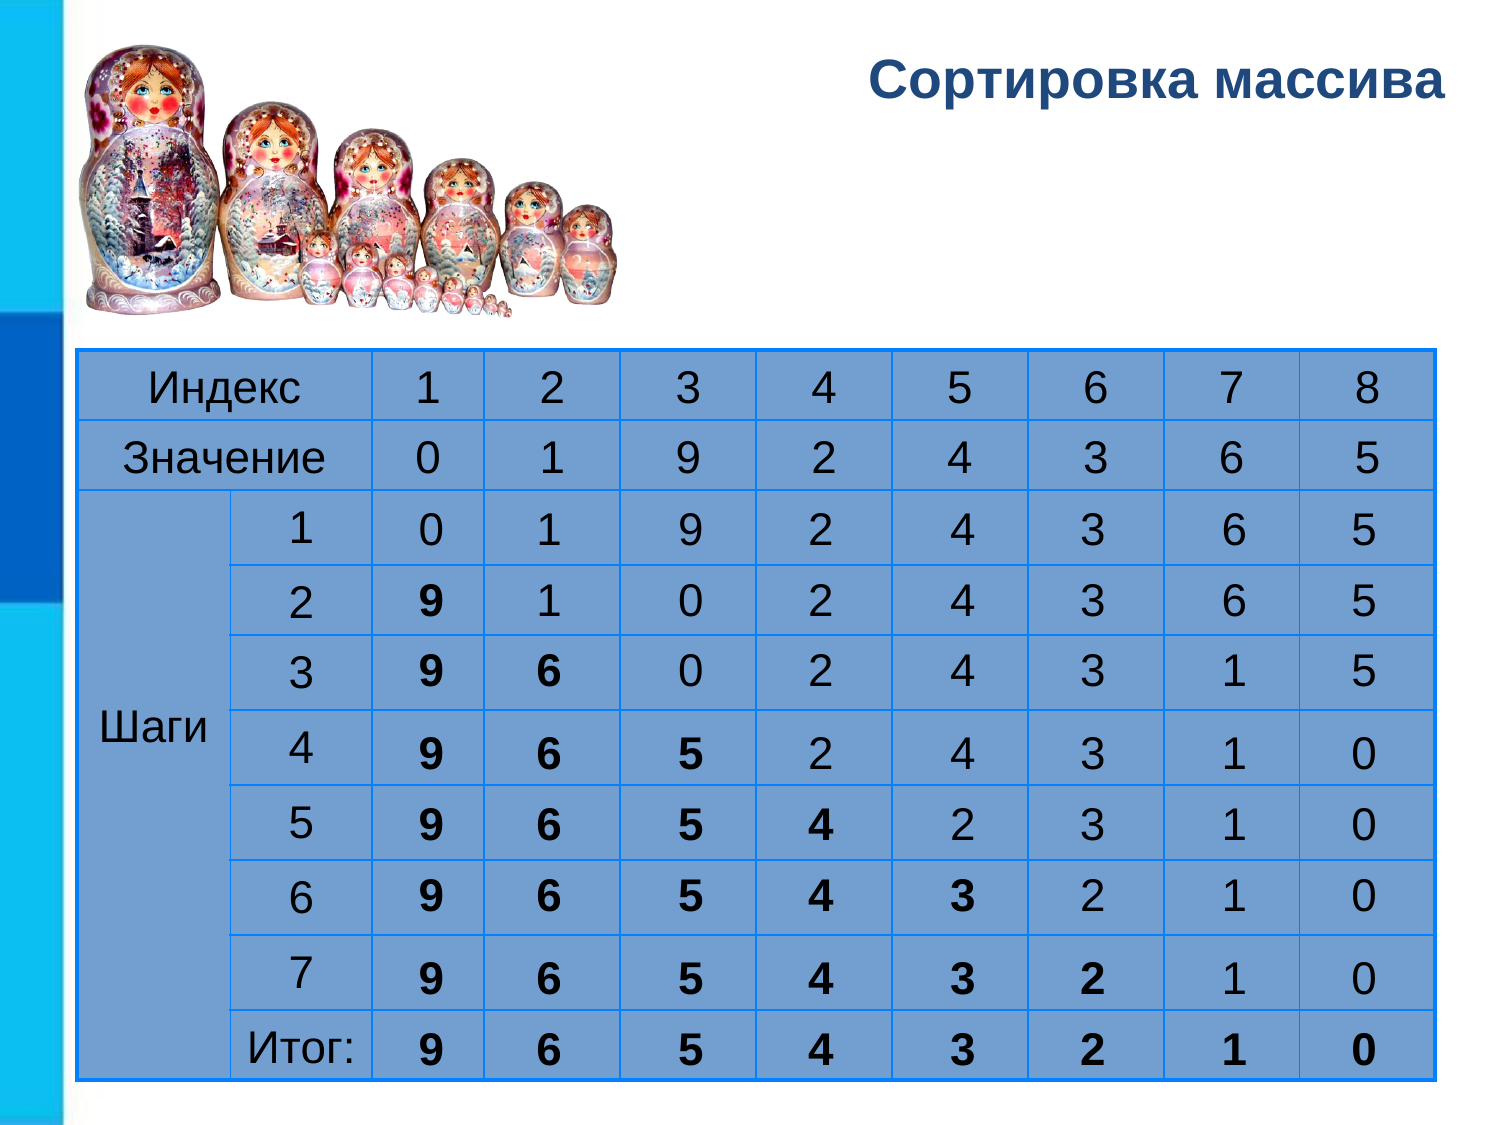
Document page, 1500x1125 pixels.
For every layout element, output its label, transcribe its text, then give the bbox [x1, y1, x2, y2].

table_cell [1165, 711, 1299, 784]
text_box 2 [1057, 857, 1129, 929]
table_cell [621, 936, 755, 1009]
table_cell [485, 566, 513, 634]
table_cell [485, 636, 619, 709]
table_cell [757, 861, 891, 934]
text_box 9 [395, 633, 467, 704]
table_cell [373, 636, 483, 709]
text_box 3 [1057, 633, 1129, 704]
text_box 5 [655, 786, 727, 857]
text_box 2 [1057, 1012, 1129, 1082]
table_cell [893, 566, 927, 634]
text_box 5 [1328, 633, 1400, 704]
table_cell [1165, 566, 1198, 634]
text_box 3 [927, 857, 999, 929]
table_cell [757, 711, 891, 784]
text_box 6 [513, 633, 585, 704]
text_box 1 [1198, 786, 1270, 858]
text_box 2 [785, 633, 857, 704]
text_box 4 [927, 491, 999, 562]
table_cell [1029, 786, 1057, 859]
table_cell [1270, 786, 1299, 859]
text_box 4 [927, 716, 999, 786]
table_cell 5 [1300, 421, 1433, 489]
text_box 5 [655, 716, 727, 786]
table_cell [893, 491, 927, 564]
table_cell [373, 786, 395, 859]
text_box 0 [655, 562, 727, 633]
table_cell 2 [231, 566, 371, 634]
table_cell Итог: [231, 1011, 371, 1078]
table_cell [1300, 711, 1433, 784]
table_cell [485, 936, 619, 1009]
table_cell [1129, 491, 1163, 564]
table_cell [1129, 566, 1163, 634]
table_cell 3 [231, 636, 371, 709]
table_cell [757, 566, 785, 634]
table_header 3 [621, 352, 755, 419]
table_cell [1029, 636, 1163, 709]
text_box 6 [1198, 563, 1270, 633]
table_cell 6 [231, 861, 371, 934]
table_cell [621, 861, 755, 934]
text_box 1 [1198, 940, 1270, 1011]
text_box 5 [1328, 491, 1400, 562]
text_box 4 [785, 940, 857, 1012]
table_cell [373, 711, 483, 784]
table_cell [1400, 491, 1433, 564]
text_box 0 [395, 491, 467, 562]
table_cell [485, 786, 513, 859]
table_header 4 [757, 352, 891, 419]
table_cell [999, 786, 1027, 859]
text_box 3 [1057, 491, 1129, 562]
table_cell [1300, 936, 1433, 1009]
text_box 0 [1328, 716, 1400, 787]
text_box 4 [927, 633, 999, 704]
text_box 9 [395, 1012, 467, 1082]
table_cell [1129, 1011, 1163, 1078]
text_box 2 [785, 491, 857, 562]
text_box 1 [513, 491, 585, 563]
text_box 0 [1328, 940, 1400, 1011]
text_box 6 [513, 786, 585, 857]
text_box 5 [655, 940, 727, 1012]
table_cell [1029, 861, 1163, 934]
text_box 5 [1328, 562, 1400, 633]
table_cell 2 [757, 421, 891, 489]
text_box 4 [785, 1012, 857, 1082]
table_header 7 [1165, 352, 1299, 419]
table_cell [1300, 491, 1328, 564]
text_box 9 [395, 786, 467, 857]
table_cell [893, 786, 927, 859]
table_header Индекс [79, 352, 371, 419]
text_box 2 [785, 716, 857, 786]
table_cell 4 [893, 421, 1027, 489]
text_box 6 [1198, 491, 1270, 563]
table_cell [467, 1011, 483, 1078]
text_box 6 [513, 1012, 585, 1082]
table_cell [1165, 491, 1198, 564]
text_box 2 [785, 562, 857, 633]
table_cell [467, 491, 483, 564]
text_box 0 [1328, 787, 1400, 857]
table_cell 5 [231, 786, 371, 859]
table_cell [757, 936, 891, 1009]
text_box 2 [1057, 940, 1129, 1012]
table_cell [727, 491, 755, 564]
text_box 1 [1198, 1011, 1270, 1082]
text_box 2 [927, 786, 999, 857]
text_box 3 [927, 1012, 999, 1082]
table_cell [1165, 786, 1198, 859]
table_cell [1165, 861, 1299, 934]
table_cell [585, 1011, 619, 1078]
table_cell 1 [231, 491, 371, 564]
table_cell Шаги [79, 491, 230, 1078]
table_cell [893, 1011, 927, 1078]
text_box 1 [513, 563, 585, 633]
table_cell [1029, 1011, 1057, 1078]
table_cell 7 [231, 936, 371, 1009]
table_cell [373, 491, 395, 564]
table_cell [893, 861, 1027, 934]
table_cell [621, 711, 755, 784]
table_cell [757, 491, 785, 564]
table_cell [585, 491, 619, 564]
text_box 9 [395, 857, 467, 929]
table_cell [373, 936, 483, 1009]
table_cell [1270, 491, 1299, 564]
text_box 9 [395, 940, 467, 1012]
table_cell [373, 861, 483, 934]
text_box 9 [395, 716, 467, 786]
text_box 3 [1057, 716, 1129, 787]
table_cell Значение [79, 421, 371, 489]
text_box 3 [1057, 787, 1128, 857]
table_cell [757, 1011, 785, 1078]
table_cell [727, 566, 755, 634]
table_cell [757, 636, 891, 709]
table_cell [1270, 566, 1299, 634]
table_cell [1165, 636, 1299, 709]
table_cell [621, 491, 655, 564]
table_header 8 [1300, 352, 1433, 419]
text_box 9 [395, 562, 467, 633]
table_cell [1400, 1011, 1433, 1078]
text_box 1 [1198, 716, 1270, 786]
table_cell [1300, 1011, 1328, 1078]
table_cell [485, 861, 619, 934]
table_cell [373, 1011, 395, 1078]
table_cell [1400, 786, 1433, 859]
table_header 5 [893, 352, 1027, 419]
table_cell 4 [231, 711, 371, 784]
picture [0, 0, 1500, 1125]
text_box 3 [1057, 562, 1129, 633]
text_box 5 [655, 857, 727, 929]
table_cell [621, 1011, 655, 1078]
text_box 6 [513, 716, 585, 786]
table_cell [1300, 861, 1433, 934]
table_cell [757, 786, 785, 859]
table_cell [893, 636, 1027, 709]
table_cell 0 [373, 421, 483, 489]
table_cell [857, 1011, 891, 1078]
table_cell [467, 566, 483, 634]
table_cell [1128, 786, 1163, 859]
text_box 1 [1198, 858, 1270, 929]
table_cell [1300, 786, 1328, 859]
table_cell [1270, 1011, 1299, 1078]
table_cell [585, 786, 619, 859]
table_cell [621, 786, 655, 859]
text_box 3 [927, 940, 999, 1012]
text_box 4 [927, 562, 999, 633]
text_box Сортировка массива [527, 35, 1461, 118]
text_box 6 [513, 857, 585, 929]
table_cell [727, 1011, 755, 1078]
text_box 6 [513, 940, 585, 1012]
table_cell [1029, 711, 1163, 784]
table_cell 3 [1029, 421, 1163, 489]
table_cell 9 [621, 421, 755, 489]
table_cell [1300, 566, 1328, 634]
table_cell [585, 566, 619, 634]
text_box 5 [655, 1012, 727, 1082]
table_cell [1029, 936, 1163, 1009]
table_cell [857, 491, 891, 564]
table_cell [373, 566, 395, 634]
text_box 9 [655, 491, 727, 562]
table_cell 6 [1165, 421, 1299, 489]
table_cell [857, 786, 891, 859]
text_box 1 [1198, 633, 1270, 704]
table_cell [1029, 491, 1057, 564]
table_cell [1300, 636, 1433, 709]
table_cell [893, 711, 1027, 784]
table_cell [467, 786, 483, 859]
table_cell [485, 491, 513, 564]
table_header 2 [485, 352, 619, 419]
table_cell [485, 711, 619, 784]
table_cell [621, 566, 655, 634]
text_box 0 [655, 633, 727, 704]
table_cell [999, 491, 1027, 564]
table_cell [621, 636, 755, 709]
table_header 6 [1029, 352, 1163, 419]
table_cell [1400, 566, 1433, 634]
text_box 0 [1328, 857, 1400, 929]
text_box 4 [785, 786, 857, 857]
table_cell [999, 566, 1027, 634]
table_cell [999, 1011, 1027, 1078]
table_cell [485, 1011, 513, 1078]
table_cell [1029, 566, 1057, 634]
table_cell [727, 786, 755, 859]
table_cell [857, 566, 891, 634]
table_cell 1 [485, 421, 619, 489]
text_box 0 [1328, 1011, 1400, 1082]
table_cell [1165, 1011, 1198, 1078]
table_cell [893, 936, 1027, 1009]
text_box 4 [785, 857, 857, 929]
table_cell [1165, 936, 1299, 1009]
table_header 1 [373, 352, 483, 419]
